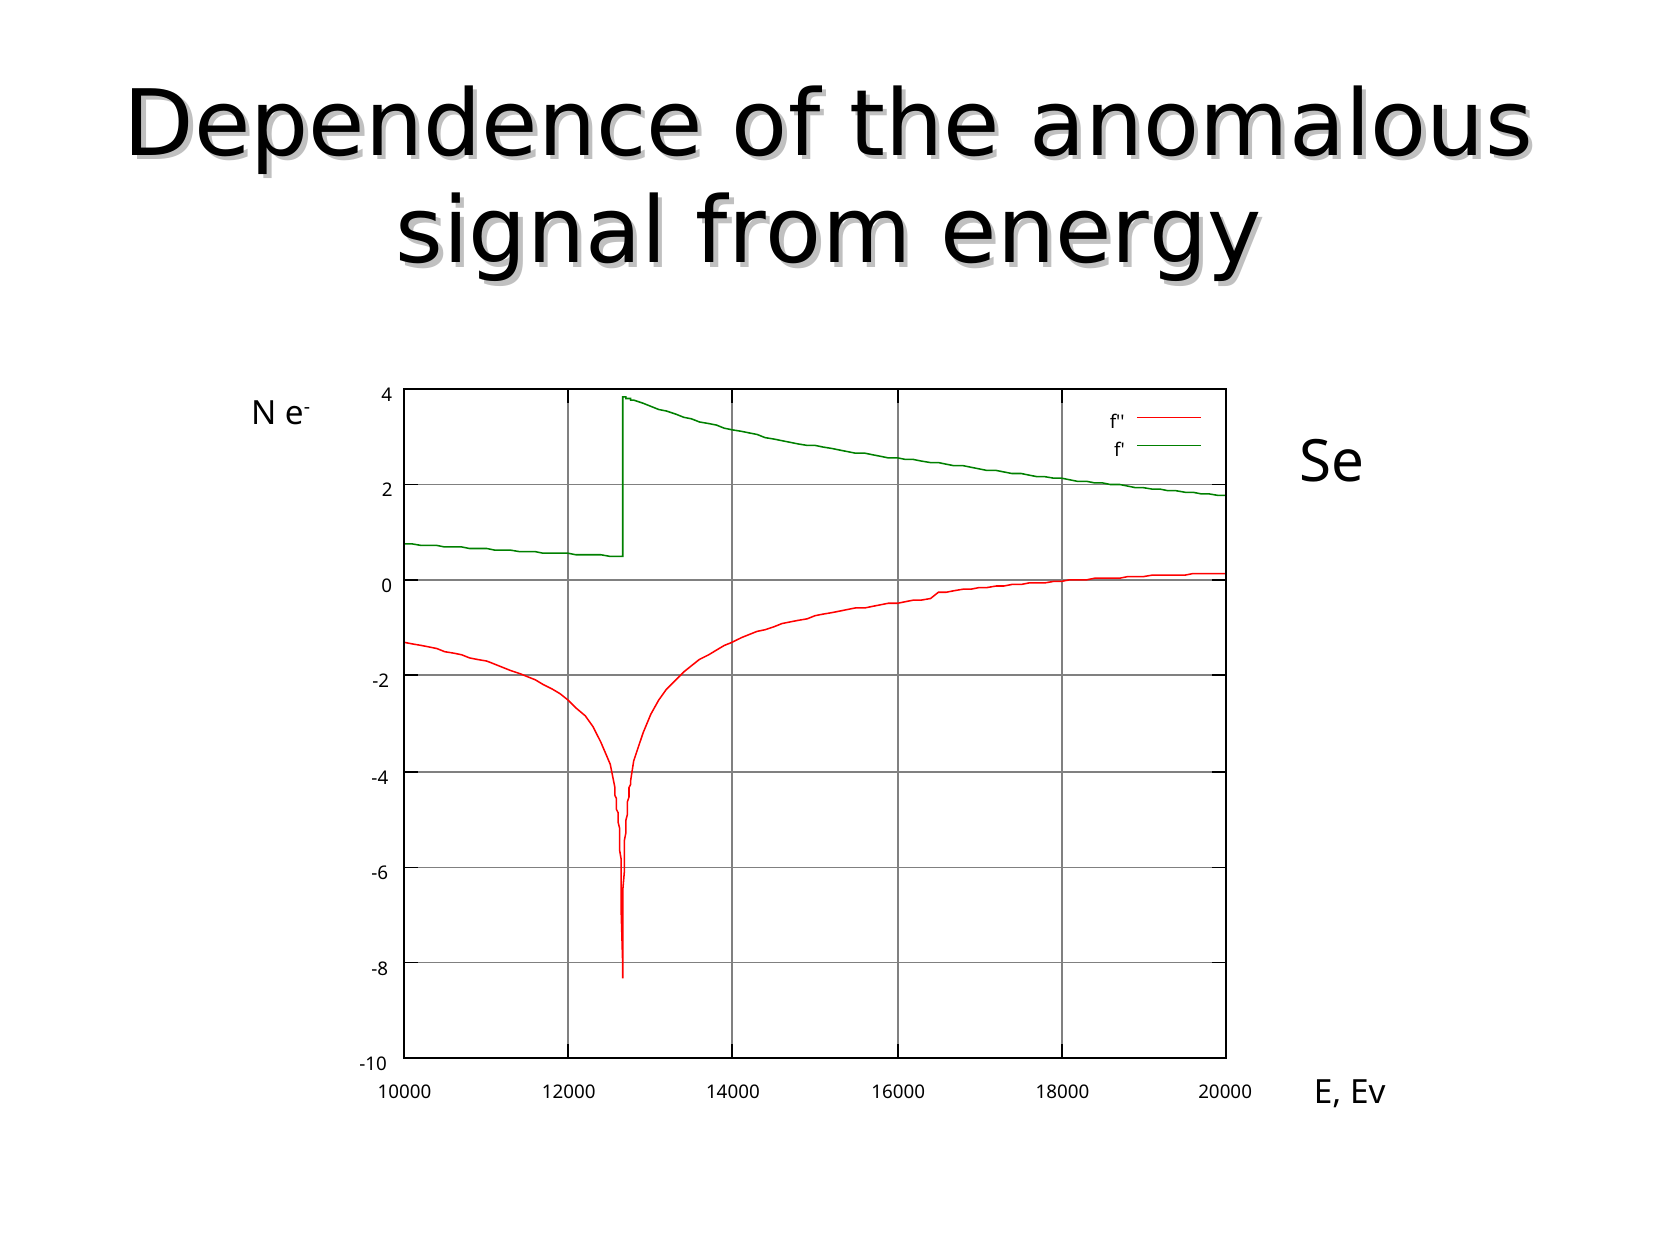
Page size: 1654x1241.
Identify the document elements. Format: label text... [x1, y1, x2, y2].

text_box -8 [371, 954, 392, 978]
text_box 12000 [541, 1078, 598, 1101]
text_box 10000 [377, 1078, 434, 1101]
text_box 16000 [871, 1078, 927, 1101]
text_box -2 [372, 667, 392, 690]
text_box N e- [236, 381, 355, 443]
text_box -6 [371, 859, 392, 882]
text_box Se [1284, 411, 1447, 507]
text_box f'' [1109, 408, 1126, 431]
text_box f' [1114, 436, 1126, 460]
text_box -10 [359, 1050, 392, 1073]
text_box 4 [381, 381, 393, 404]
text_box 2 [381, 476, 393, 499]
text_box 18000 [1035, 1078, 1091, 1101]
text_box 0 [381, 572, 393, 595]
text_box 20000 [1198, 1078, 1255, 1101]
text_box E, Ev [1299, 1060, 1492, 1123]
text_box -4 [371, 764, 392, 787]
text_box 14000 [705, 1078, 762, 1101]
title Dependence of the anomalous signal from energy [123, 70, 1536, 285]
